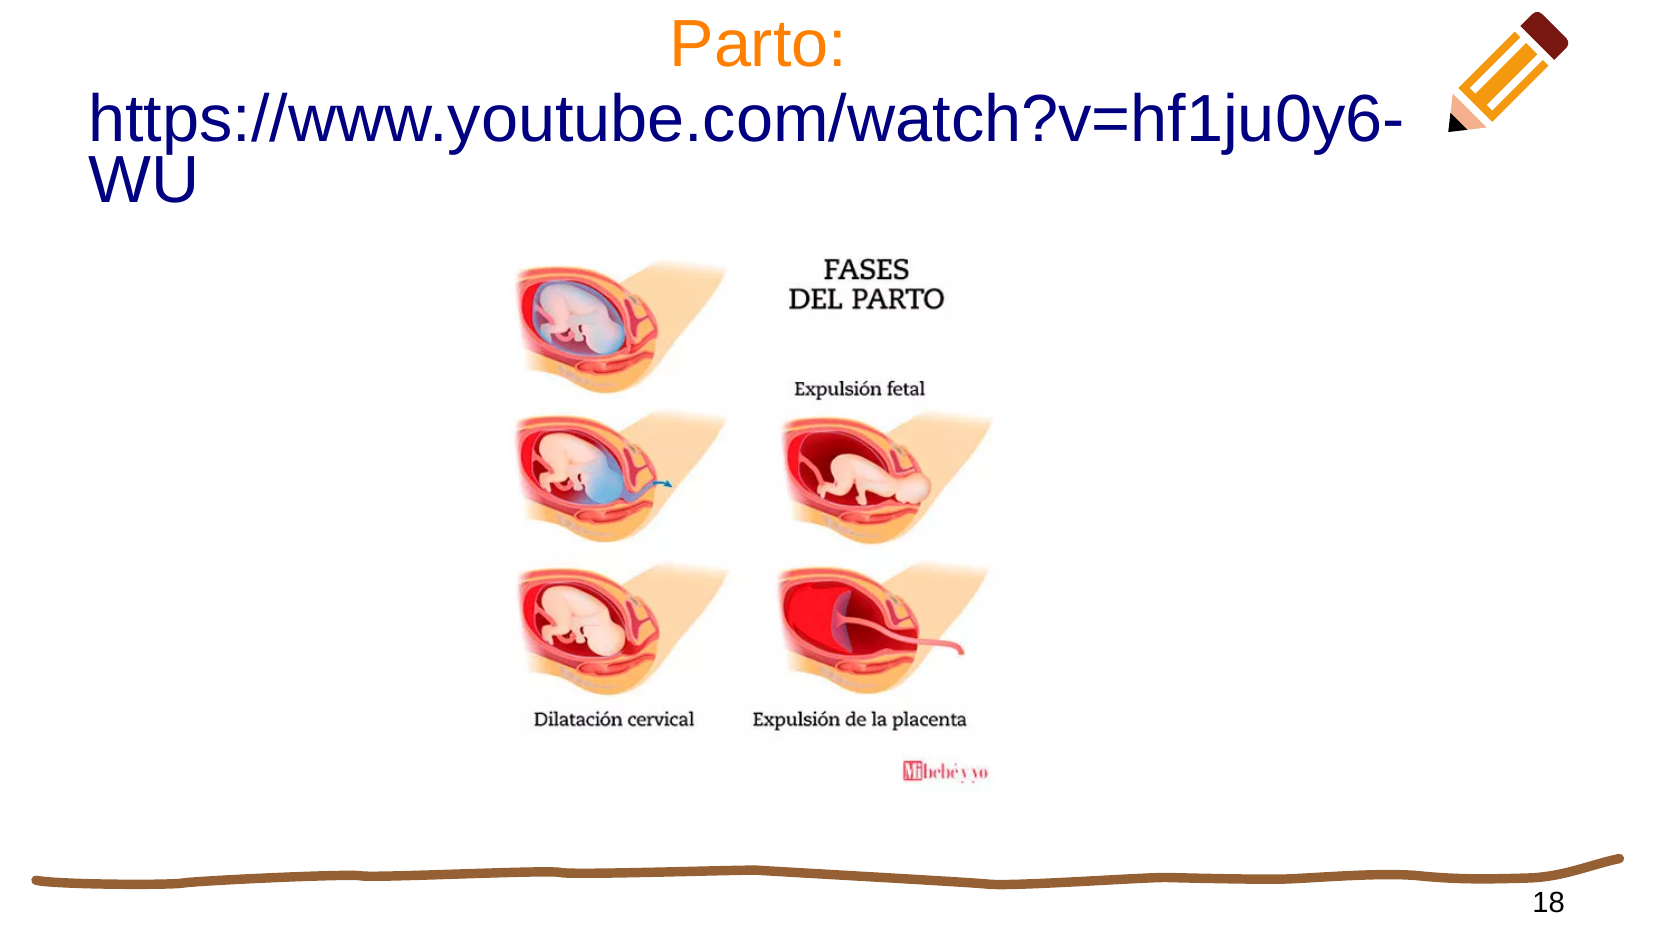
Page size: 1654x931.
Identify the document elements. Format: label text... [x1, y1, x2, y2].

picture [501, 229, 1004, 798]
title Parto: https://www.youtube.com/watch?v=hf1ju0y6-WU [88, 29, 1447, 133]
